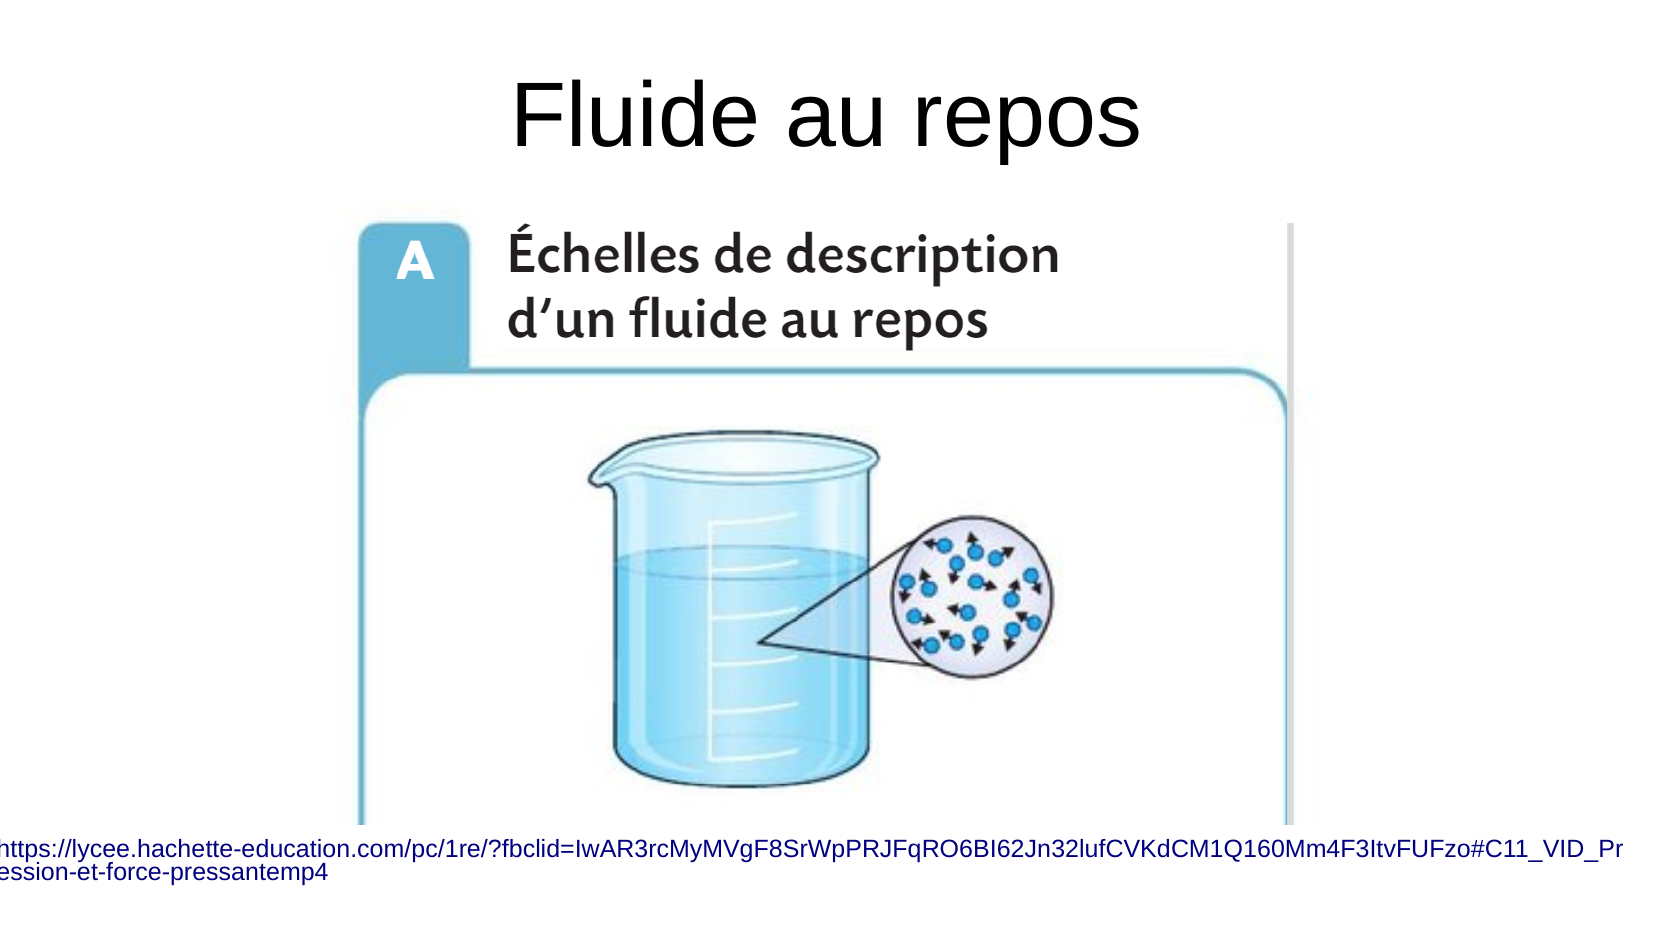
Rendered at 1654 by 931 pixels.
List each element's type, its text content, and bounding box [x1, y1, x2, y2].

title Fluide au repos [82, 37, 1571, 193]
text_box https://lycee.hachette-education.com/pc/1re/?fbclid=IwAR3rcMyMVgF8SrWpPRJFqRO6BI62Jn32lufCVKdCM1Q160Mm4F3ItvFUFzo#C11_VID_Pression-et-force-pressantemp4 [0, 827, 1654, 931]
picture [318, 177, 1358, 825]
